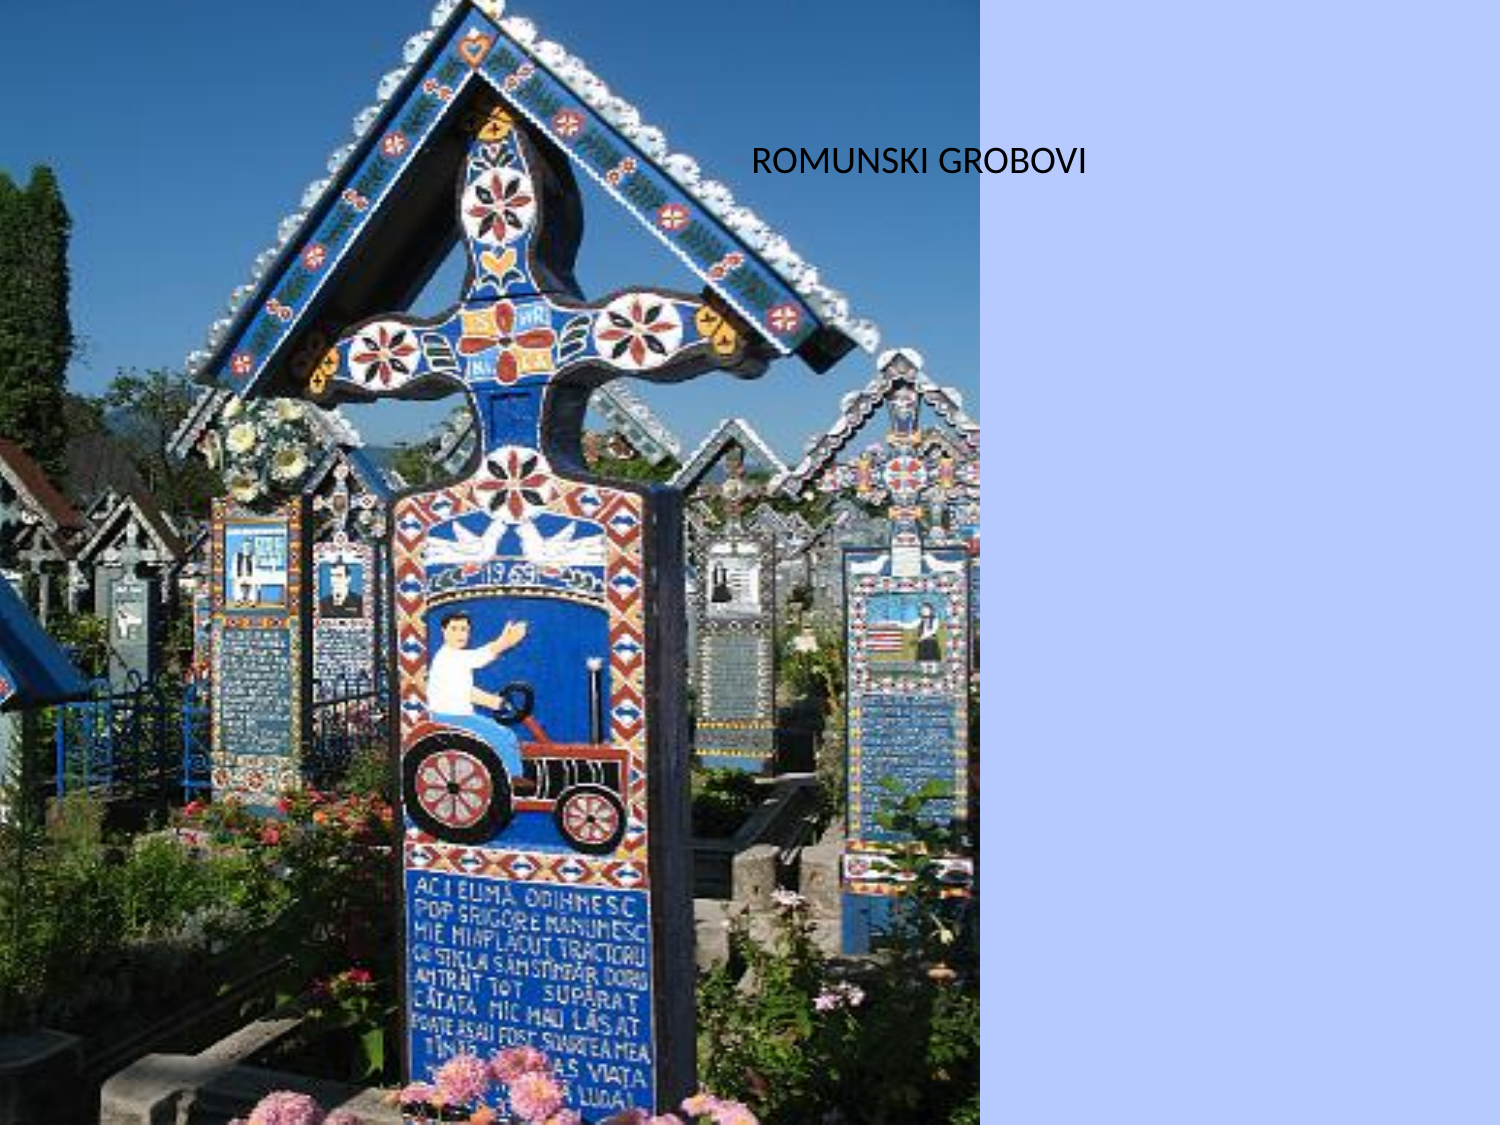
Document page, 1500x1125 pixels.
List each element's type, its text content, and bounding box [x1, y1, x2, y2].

title ROMUNSKI GROBOVI [64, 3, 1415, 192]
picture [0, 0, 980, 1125]
